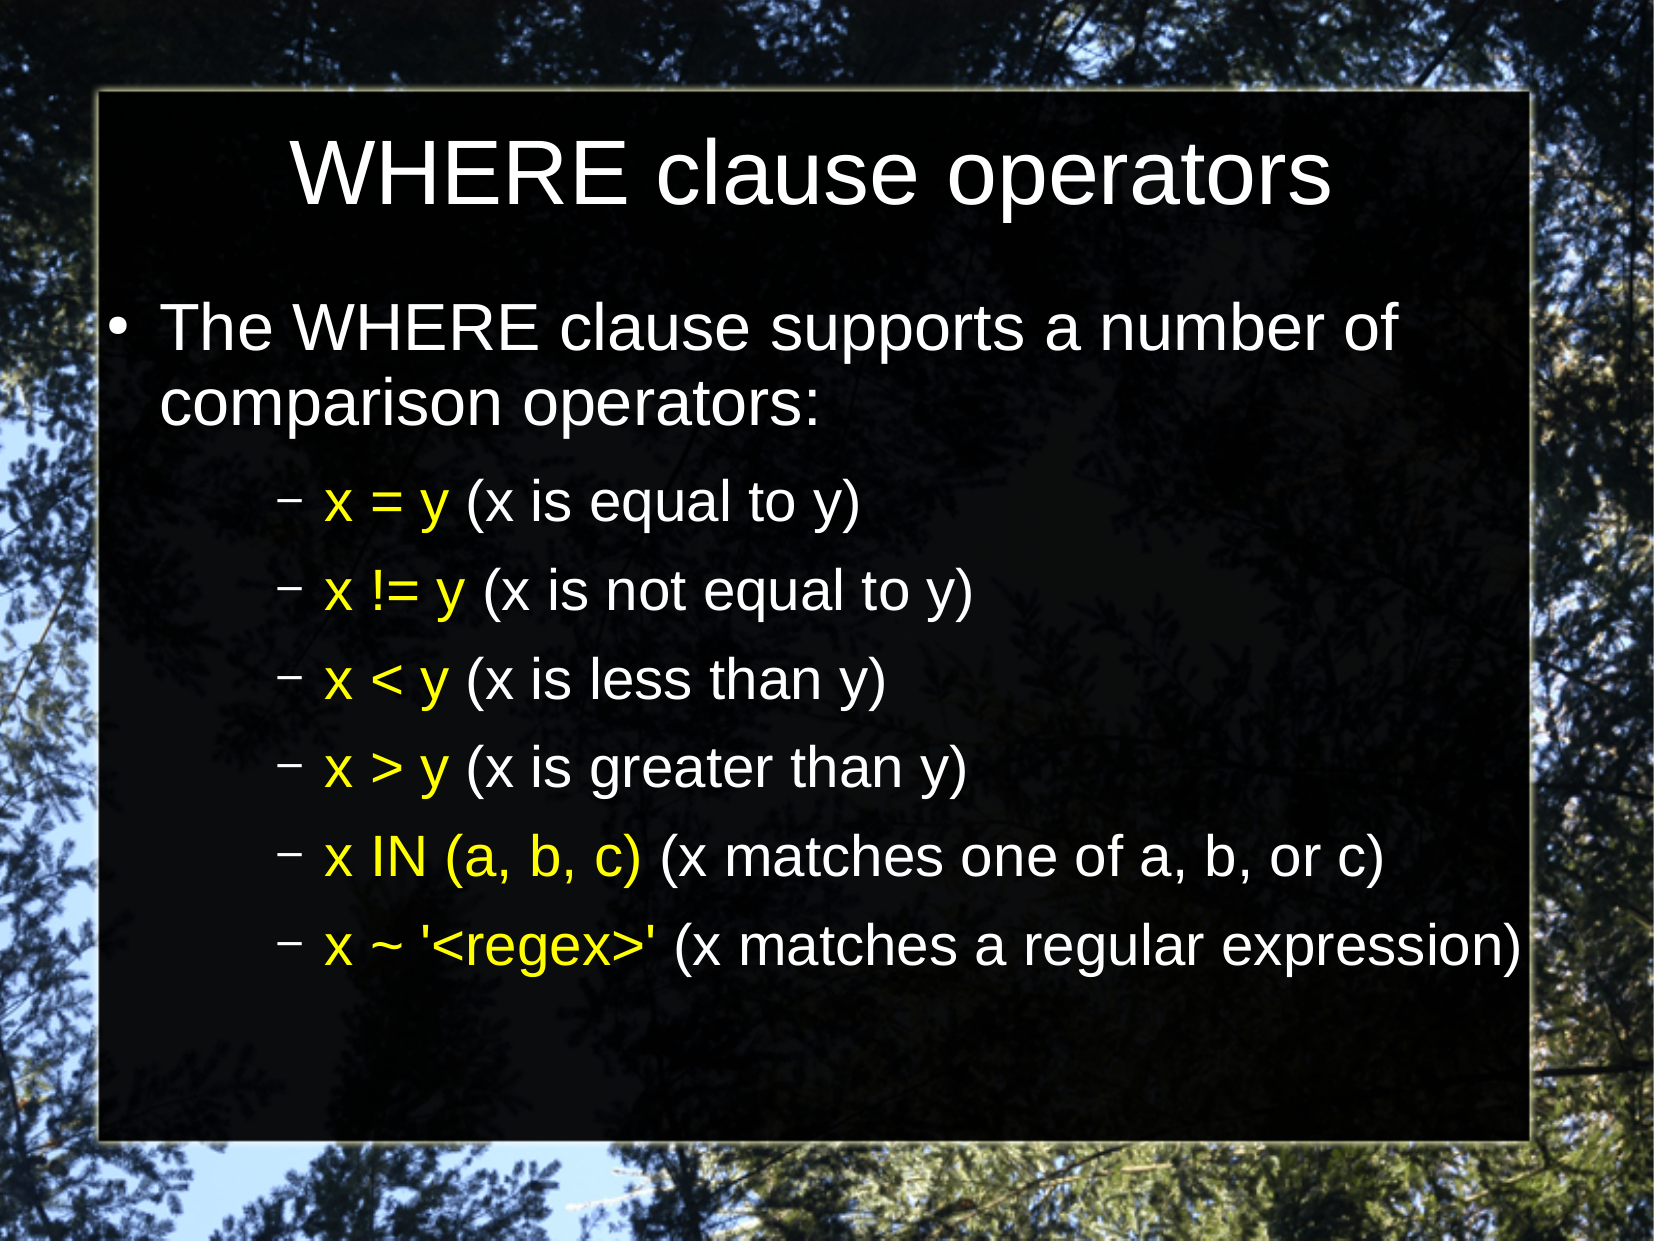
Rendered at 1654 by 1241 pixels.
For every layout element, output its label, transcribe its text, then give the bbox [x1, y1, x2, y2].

picture [0, 0, 1654, 1241]
title WHERE clause operators [88, 88, 1536, 257]
list The WHERE clause supports a number of comparison operators: x = y (x is equal to y) x != y (x is not equal to y) x < y (x is less than y) x > y (x is greater than y) x IN (a, b, c) (x matches one of a, b, or c) x ~ '<regex>' (x matches a regular expression) [88, 290, 1536, 1094]
